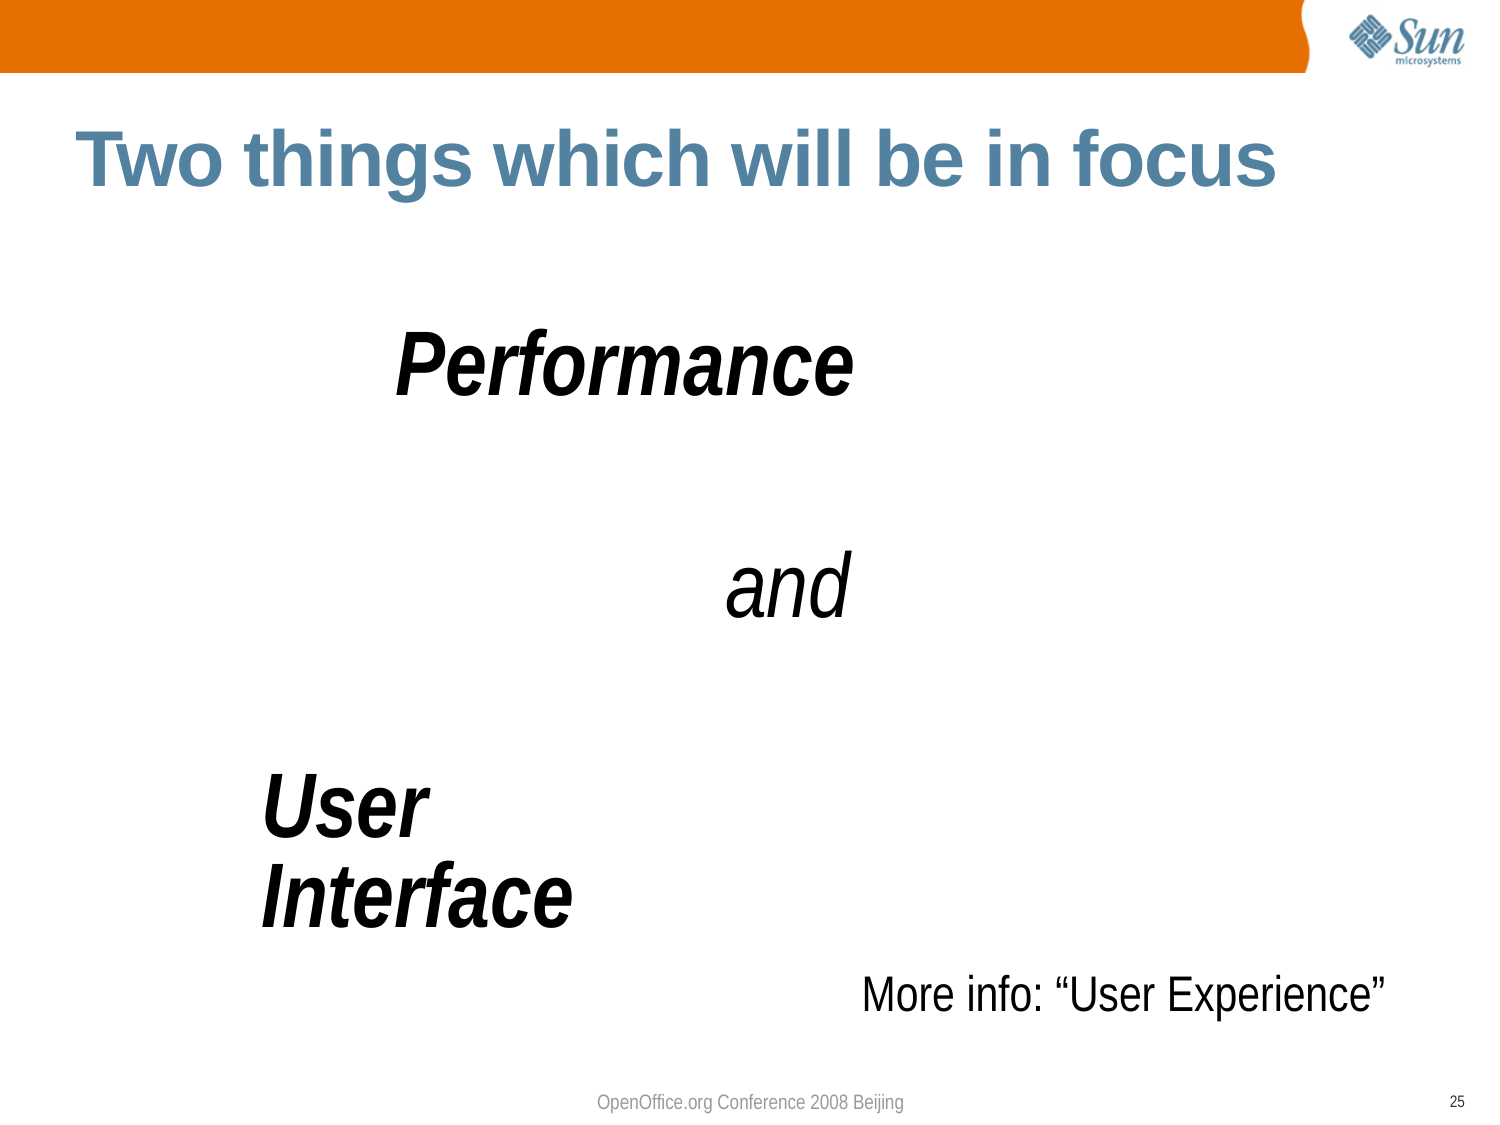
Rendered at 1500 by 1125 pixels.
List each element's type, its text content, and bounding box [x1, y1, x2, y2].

text_box and [725, 545, 888, 650]
text_box User Interface [261, 766, 653, 962]
title Two things which will be in focus [75, 123, 1437, 227]
text_box More info: “User Experience” [843, 972, 1451, 1030]
text_box Performance [395, 323, 887, 429]
picture [0, 0, 1500, 73]
